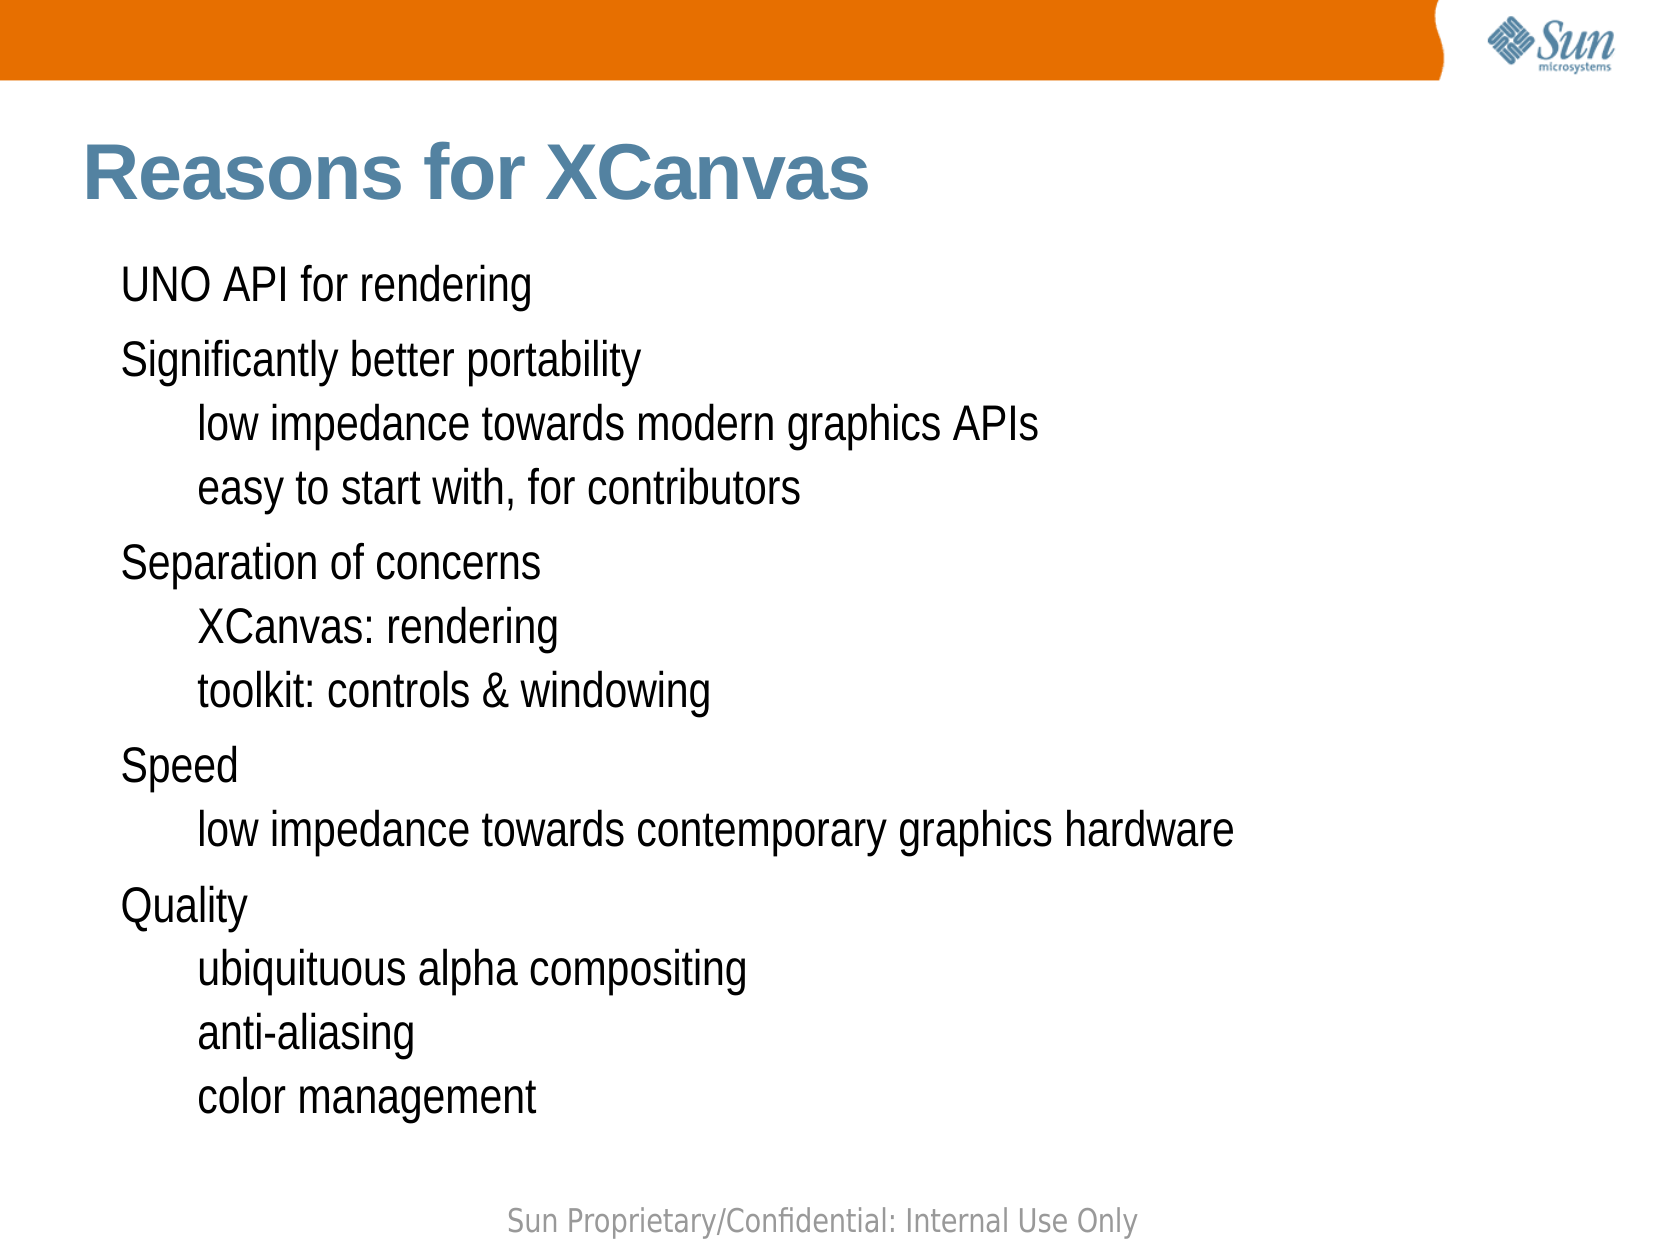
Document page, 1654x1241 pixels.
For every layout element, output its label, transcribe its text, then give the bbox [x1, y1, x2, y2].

title Reasons for XCanvas [82, 135, 1585, 251]
list UNO API for rendering Significantly better portability low impedance towards modern graphics APIs easy to start with, for contributors Separation of concerns XCanvas: rendering toolkit: controls & windowing Speed low impedance towards contemporary graphics hardware Quality ubiquituous alpha compositing anti-aliasing color management [102, 262, 1529, 1191]
picture [0, 0, 1654, 83]
